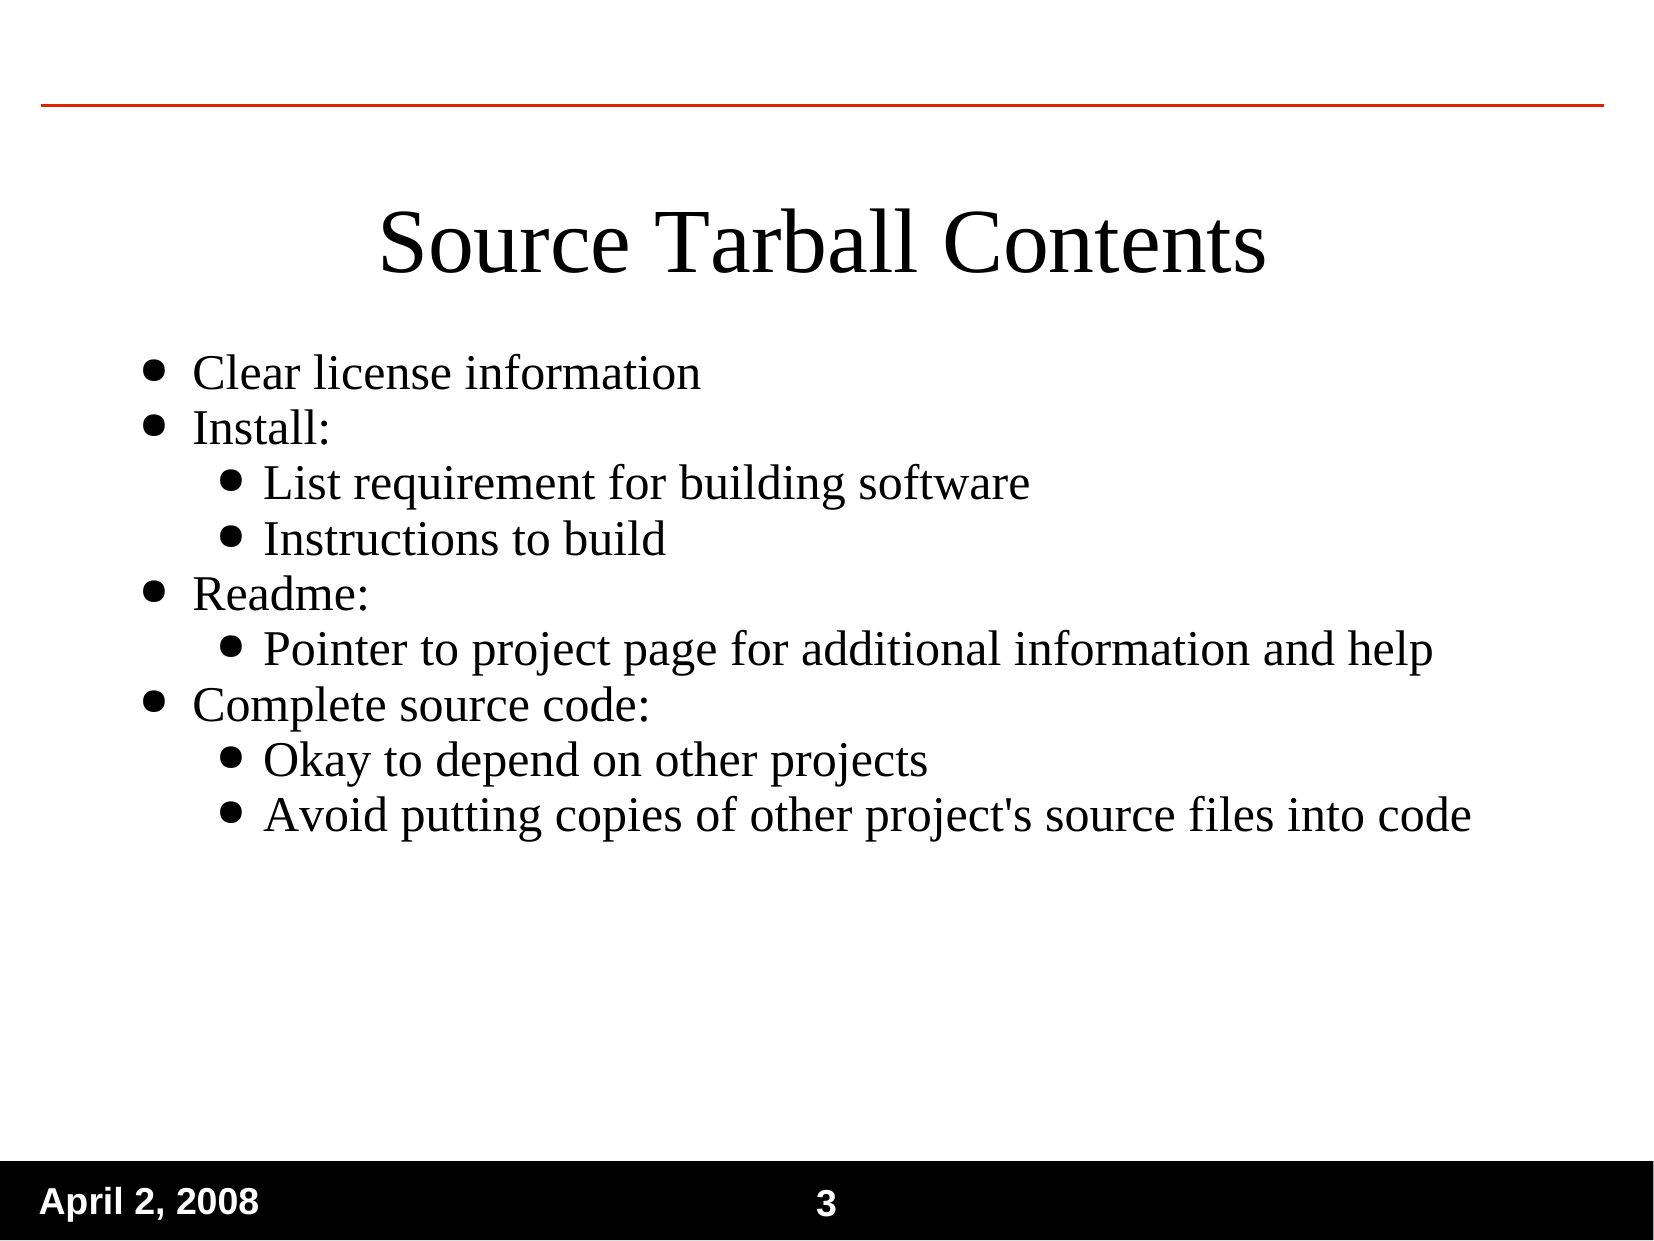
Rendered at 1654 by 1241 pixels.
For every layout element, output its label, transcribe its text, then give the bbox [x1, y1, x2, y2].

list Clear license information Install: List requirement for building software Instructions to build Readme: Pointer to project page for additional information and help Complete source code: Okay to depend on other projects Avoid putting copies of other project's source files into code [121, 344, 1534, 1127]
title Source Tarball Contents [117, 137, 1530, 346]
